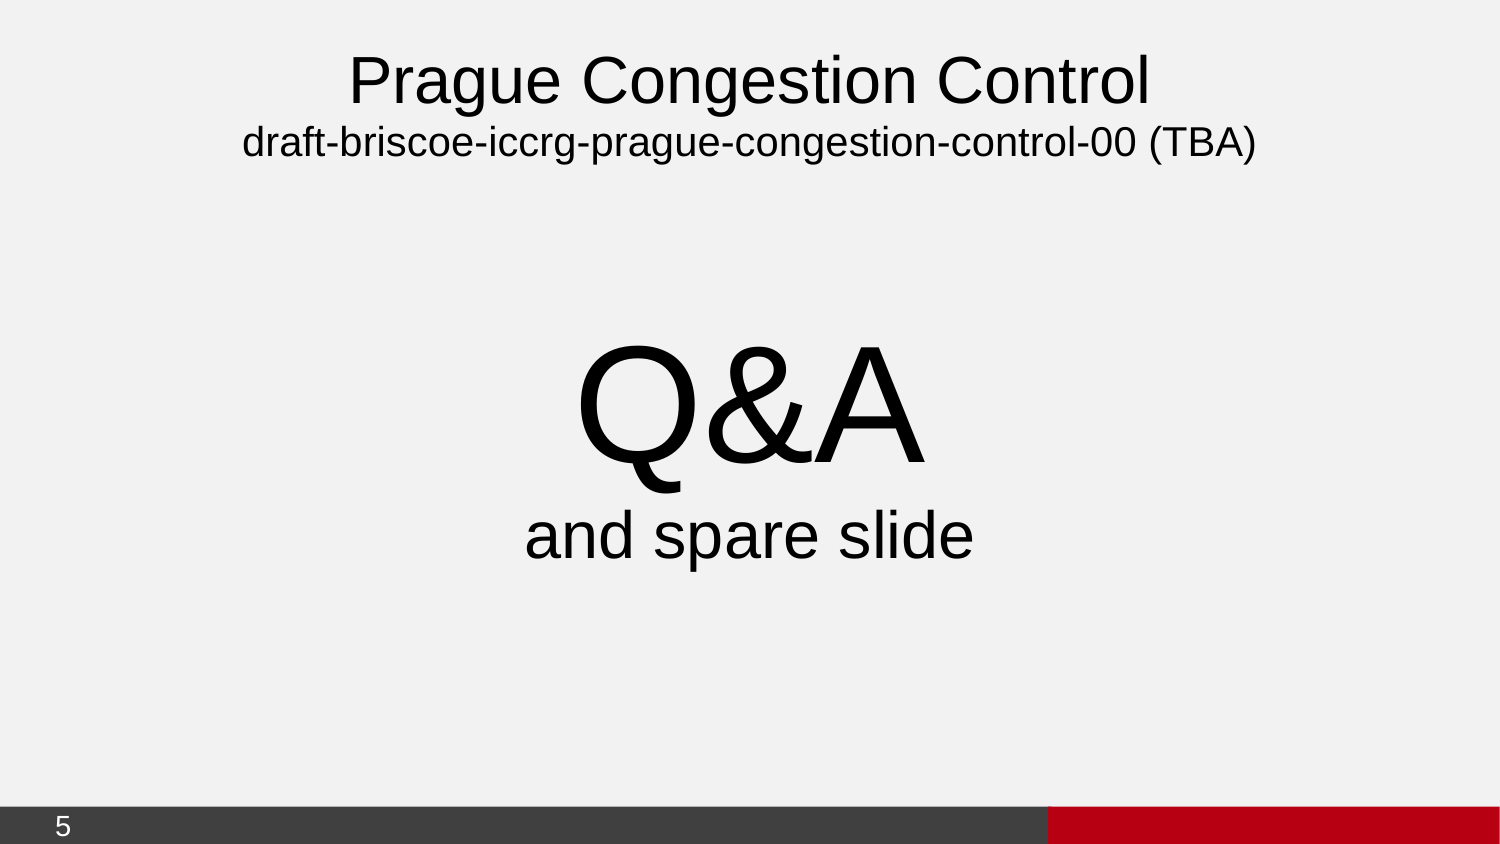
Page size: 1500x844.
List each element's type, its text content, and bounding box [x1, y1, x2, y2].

title Prague Congestion Control draft-briscoe-iccrg-prague-congestion-control-00 (TBA) [75, 33, 1425, 175]
subtitle Q&A and spare slide [75, 197, 1425, 687]
